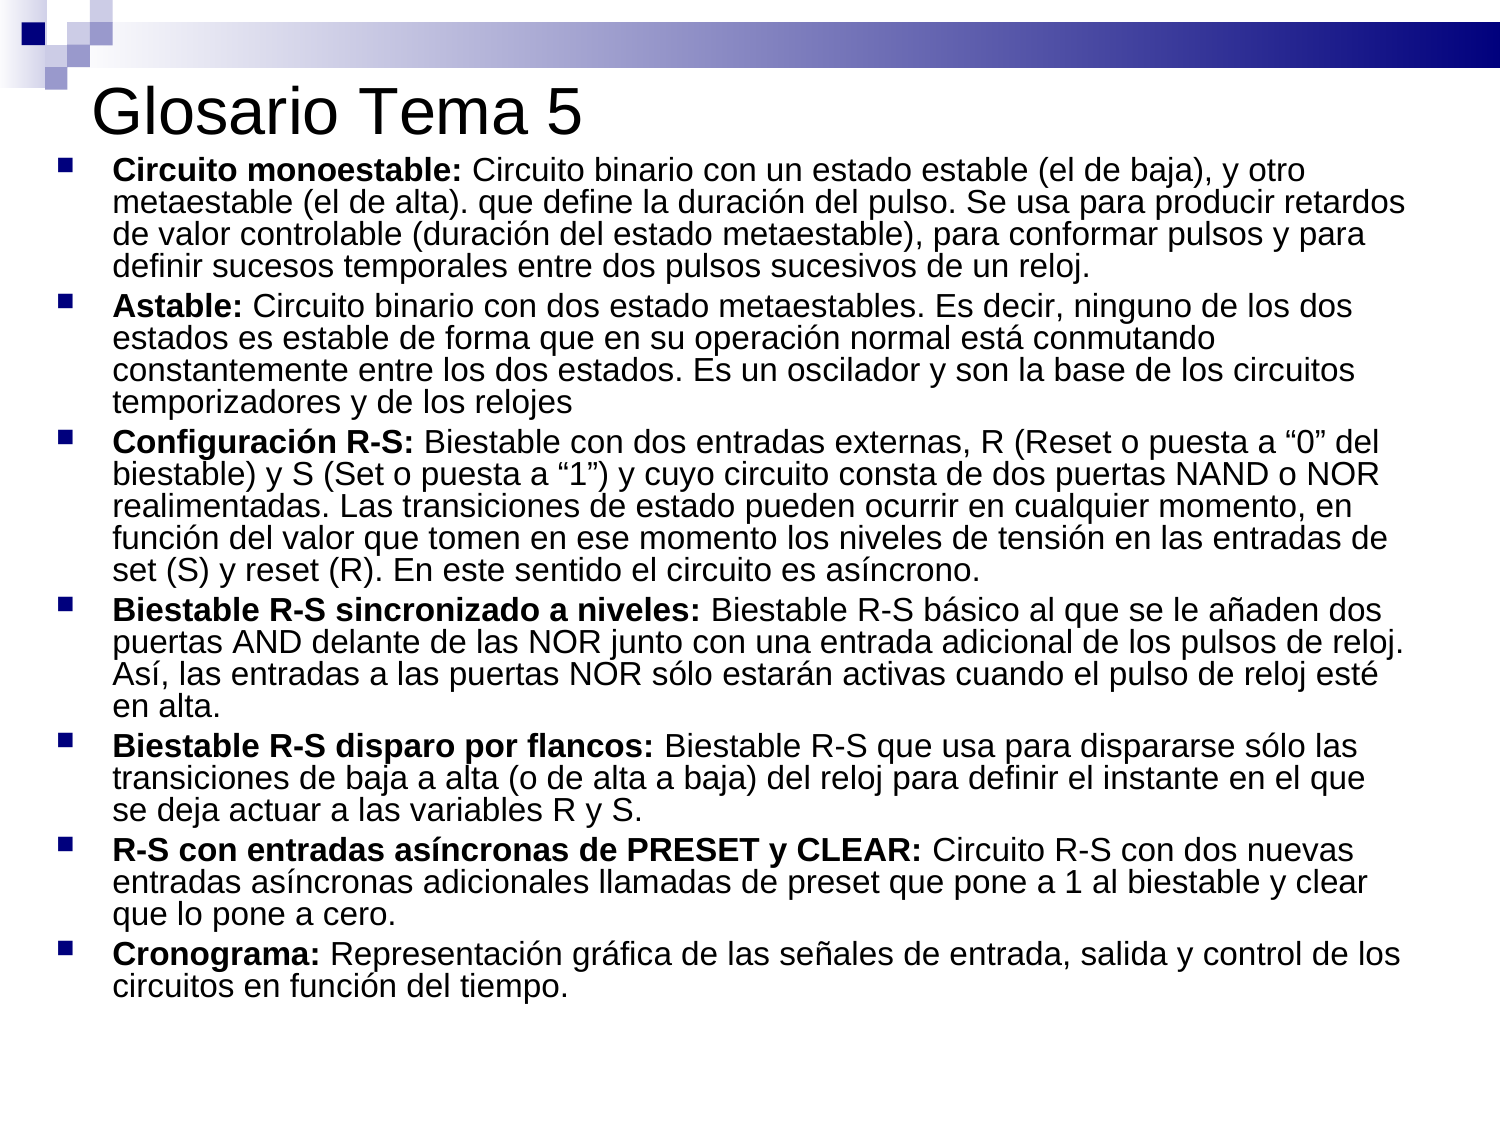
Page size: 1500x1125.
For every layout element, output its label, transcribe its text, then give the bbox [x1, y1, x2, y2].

title Glosario Tema 5 [76, 60, 1427, 156]
list Circuito monoestable: Circuito binario con un estado estable (el de baja), y otro metaestable (el de alta). que define la duración del pulso. Se usa para producir retardos de valor controlable (duración del estado metaestable), para conformar pulsos y para definir sucesos temporales entre dos pulsos sucesivos de un reloj. Astable: Circuito binario con dos estado metaestables. Es decir, ninguno de los dos estados es estable de forma que en su operación normal está conmutando constantemente entre los dos estados. Es un oscilador y son la base de los circuitos temporizadores y de los relojes Configuración R-S: Biestable con dos entradas externas, R (Reset o puesta a “0” del biestable) y S (Set o puesta a “1”) y cuyo circuito consta de dos puertas NAND o NOR realimentadas. Las transiciones de estado pueden ocurrir en cualquier momento, en función del valor que tomen en ese momento los niveles de tensión en las entradas de set (S) y reset (R). En este sentido el circuito es asíncrono. Biestable R-S sincronizado a niveles: Biestable R-S básico al que se le añaden dos puertas AND delante de las NOR junto con una entrada adicional de los pulsos de reloj. Así, las entradas a las puertas NOR sólo estarán activas cuando el pulso de reloj esté en alta. Biestable R-S disparo por flancos: Biestable R-S que usa para dispararse sólo las transiciones de baja a alta (o de alta a baja) del reloj para definir el instante en el que se deja actuar a las variables R y S. R-S con entradas asíncronas de PRESET y CLEAR: Circuito R-S con dos nuevas entradas asíncronas adicionales llamadas de preset que pone a 1 al biestable y clear que lo pone a cero. Cronograma: Representación gráfica de las señales de entrada, salida y control de los circuitos en función del tiempo. [41, 148, 1425, 1071]
